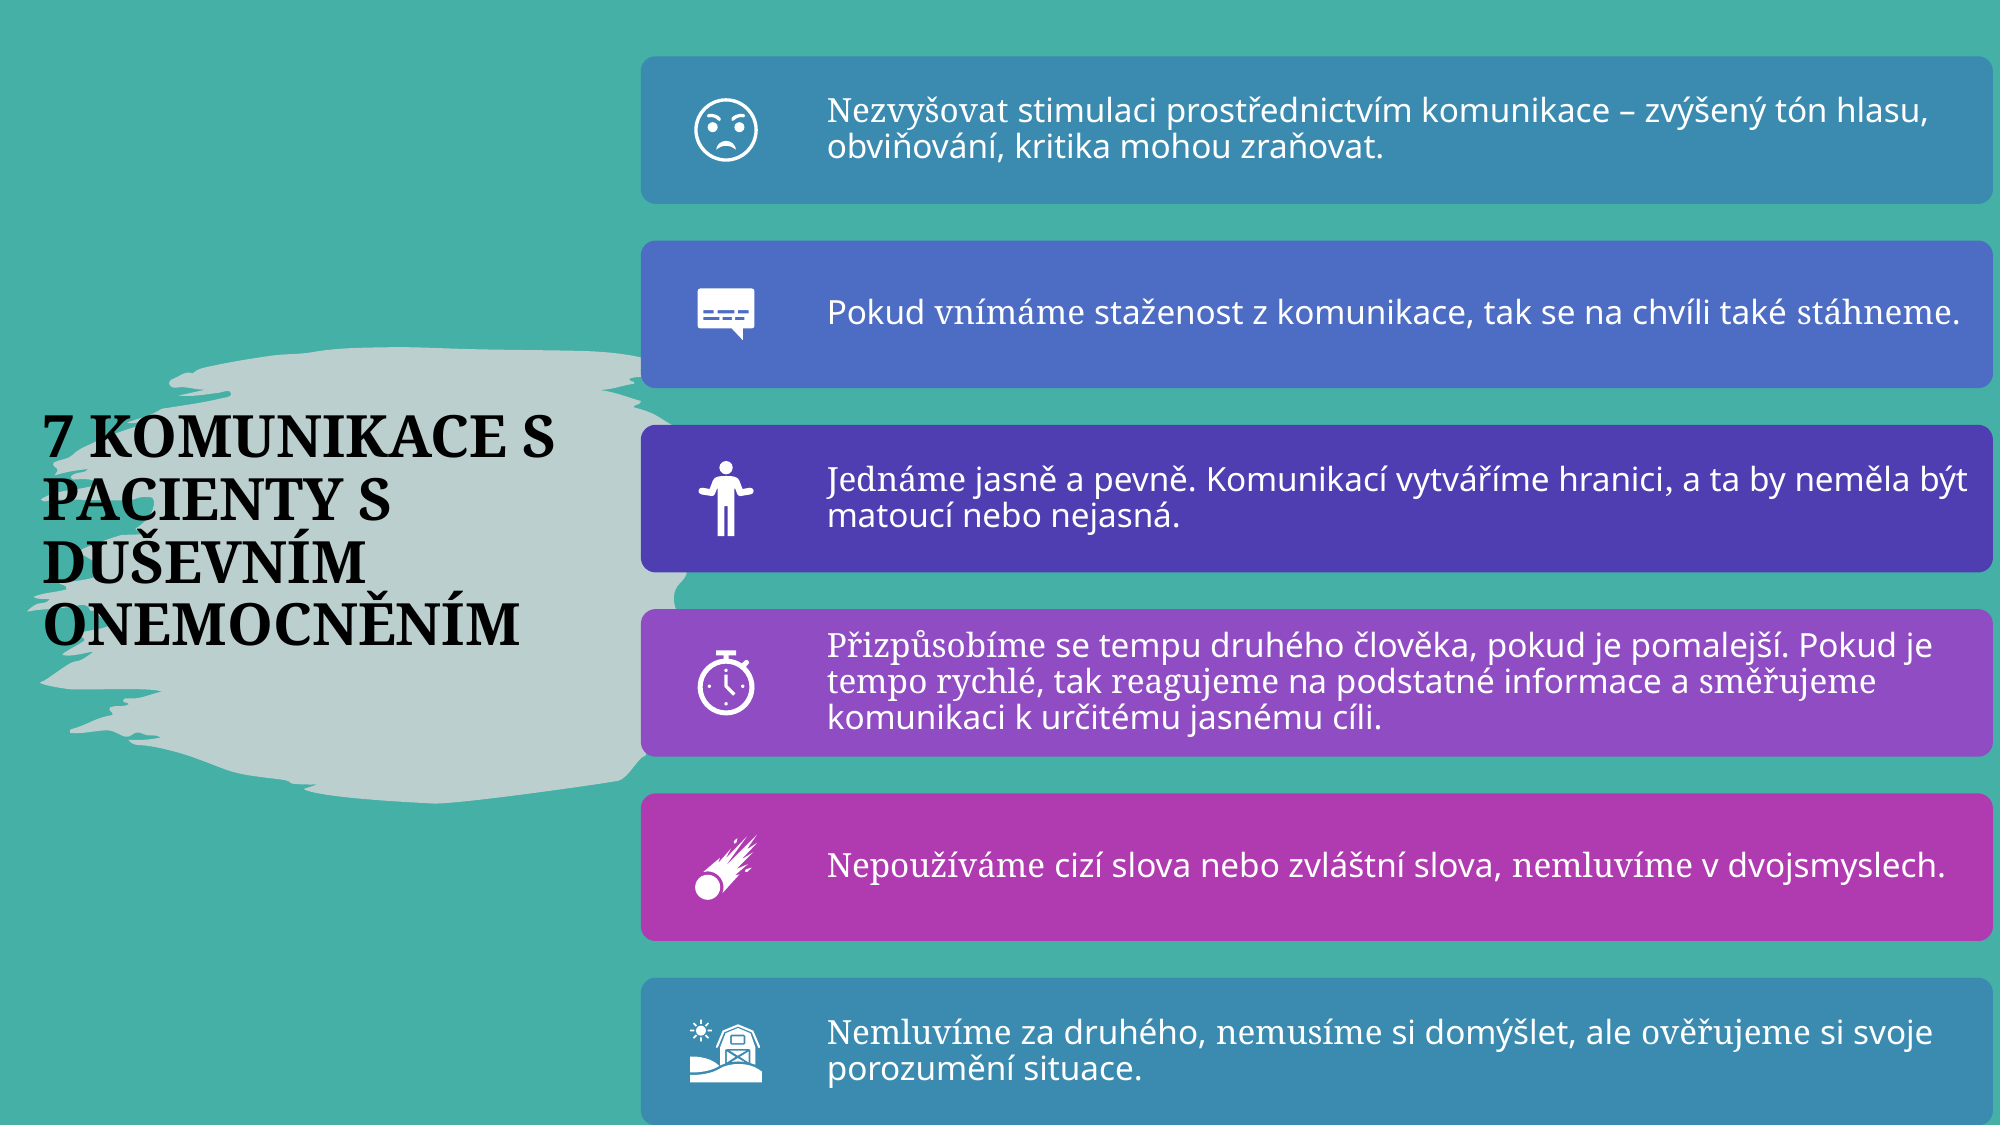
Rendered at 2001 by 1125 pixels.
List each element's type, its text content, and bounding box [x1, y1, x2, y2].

text_box Přizpůsobíme se tempu druhého člověka, pokud je pomalejší. Pokud je tempo rychlé, tak reagujeme na podstatné informace a směřujeme komunikaci k určitému jasnému cíli. [811, 609, 1993, 757]
text_box Nemluvíme za druhého, nemusíme si domýšlet, ale ověřujeme si svoje porozumění situace. [811, 977, 1993, 1125]
text_box Pokud vnímáme staženost z komunikace, tak se na chvíli také stáhneme. [811, 240, 1993, 389]
text_box [0, 0, 2000, 1125]
title 7 KOMUNIKACE S PACIENTY S DUŠEVNÍM ONEMOCNĚNÍM [26, 160, 666, 906]
text_box Jednáme jasně a pevně. Komunikací vytváříme hranici, a ta by neměla být matoucí nebo nejasná. [811, 424, 1993, 573]
text_box Nezvyšovat stimulaci prostřednictvím komunikace – zvýšený tón hlasu, obviňování, kritika mohou zraňovat. [811, 56, 1993, 204]
text_box Nepoužíváme cizí slova nebo zvláštní slova, nemluvíme v dvojsmyslech. [811, 793, 1993, 941]
